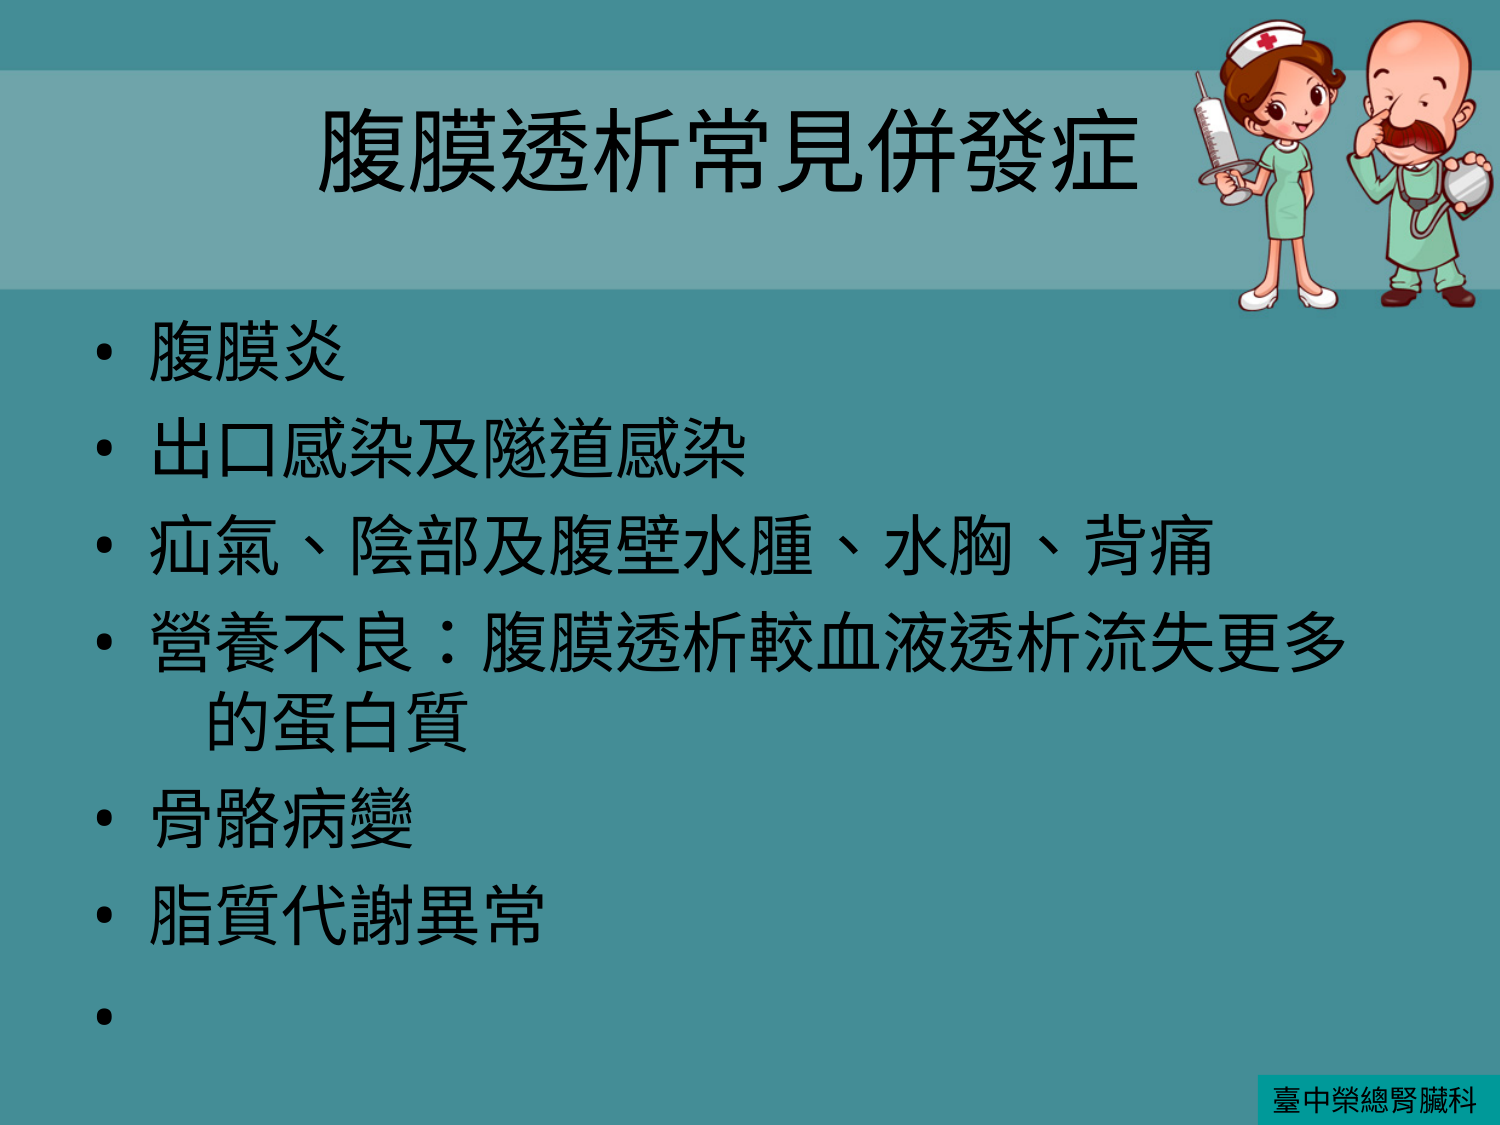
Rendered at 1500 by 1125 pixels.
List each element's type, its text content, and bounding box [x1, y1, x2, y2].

list 腹膜炎 出口感染及隧道感染 疝氣、陰部及腹壁水腫、水胸、背痛 營養不良：腹膜透析較血液透析流失更多的蛋白質 骨骼病變 脂質代謝異常 [76, 302, 1427, 1046]
title 腹膜透析常見併發症 [76, 54, 1427, 243]
